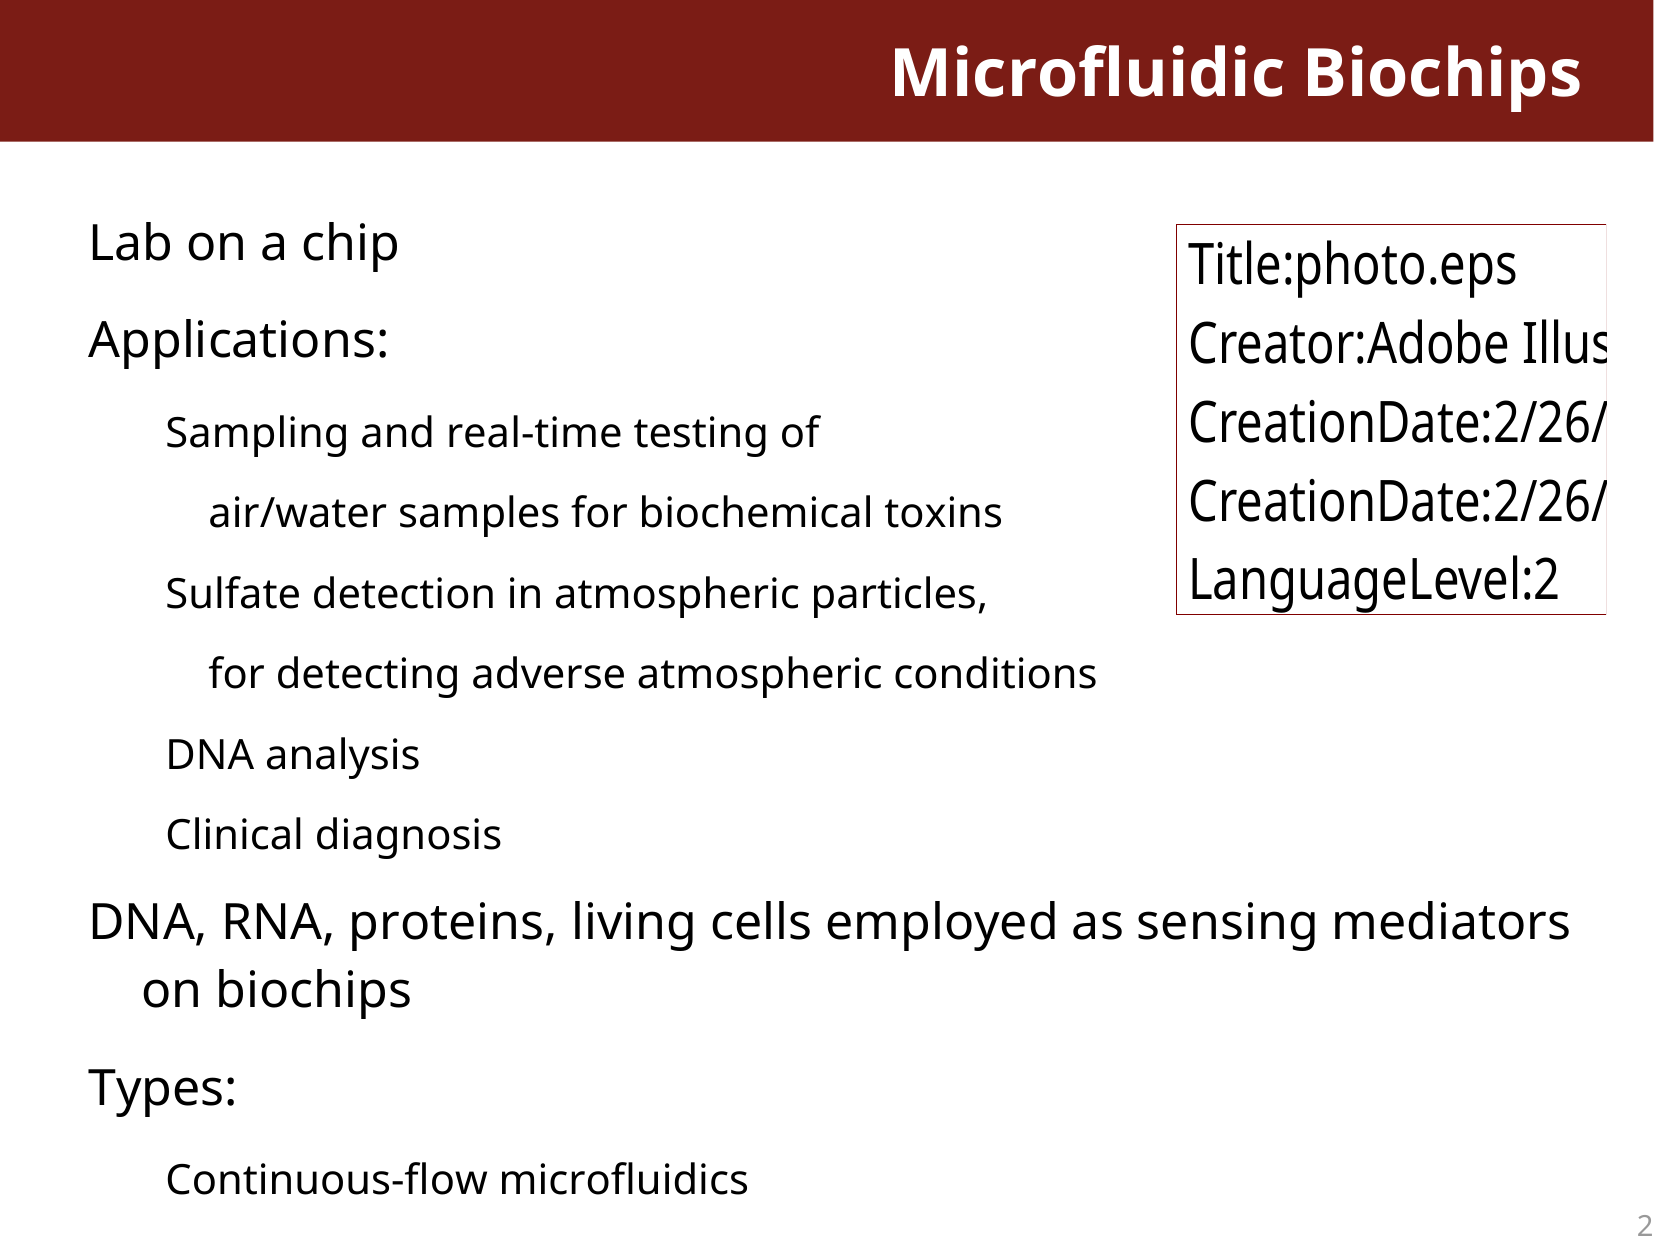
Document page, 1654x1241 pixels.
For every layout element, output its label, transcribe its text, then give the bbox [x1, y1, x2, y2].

list Lab on a chip Applications: Sampling and real-time testing of air/water samples for biochemical toxins Sulfate detection in atmospheric particles, for detecting adverse atmospheric conditions DNA analysis Clinical diagnosis DNA, RNA, proteins, living cells employed as sensing mediators on biochips Types: Continuous-flow microfluidics Digital microfluidic [70, 206, 1583, 1162]
picture [1173, 220, 1607, 615]
title Microfluidic Biochips [0, 7, 1583, 135]
